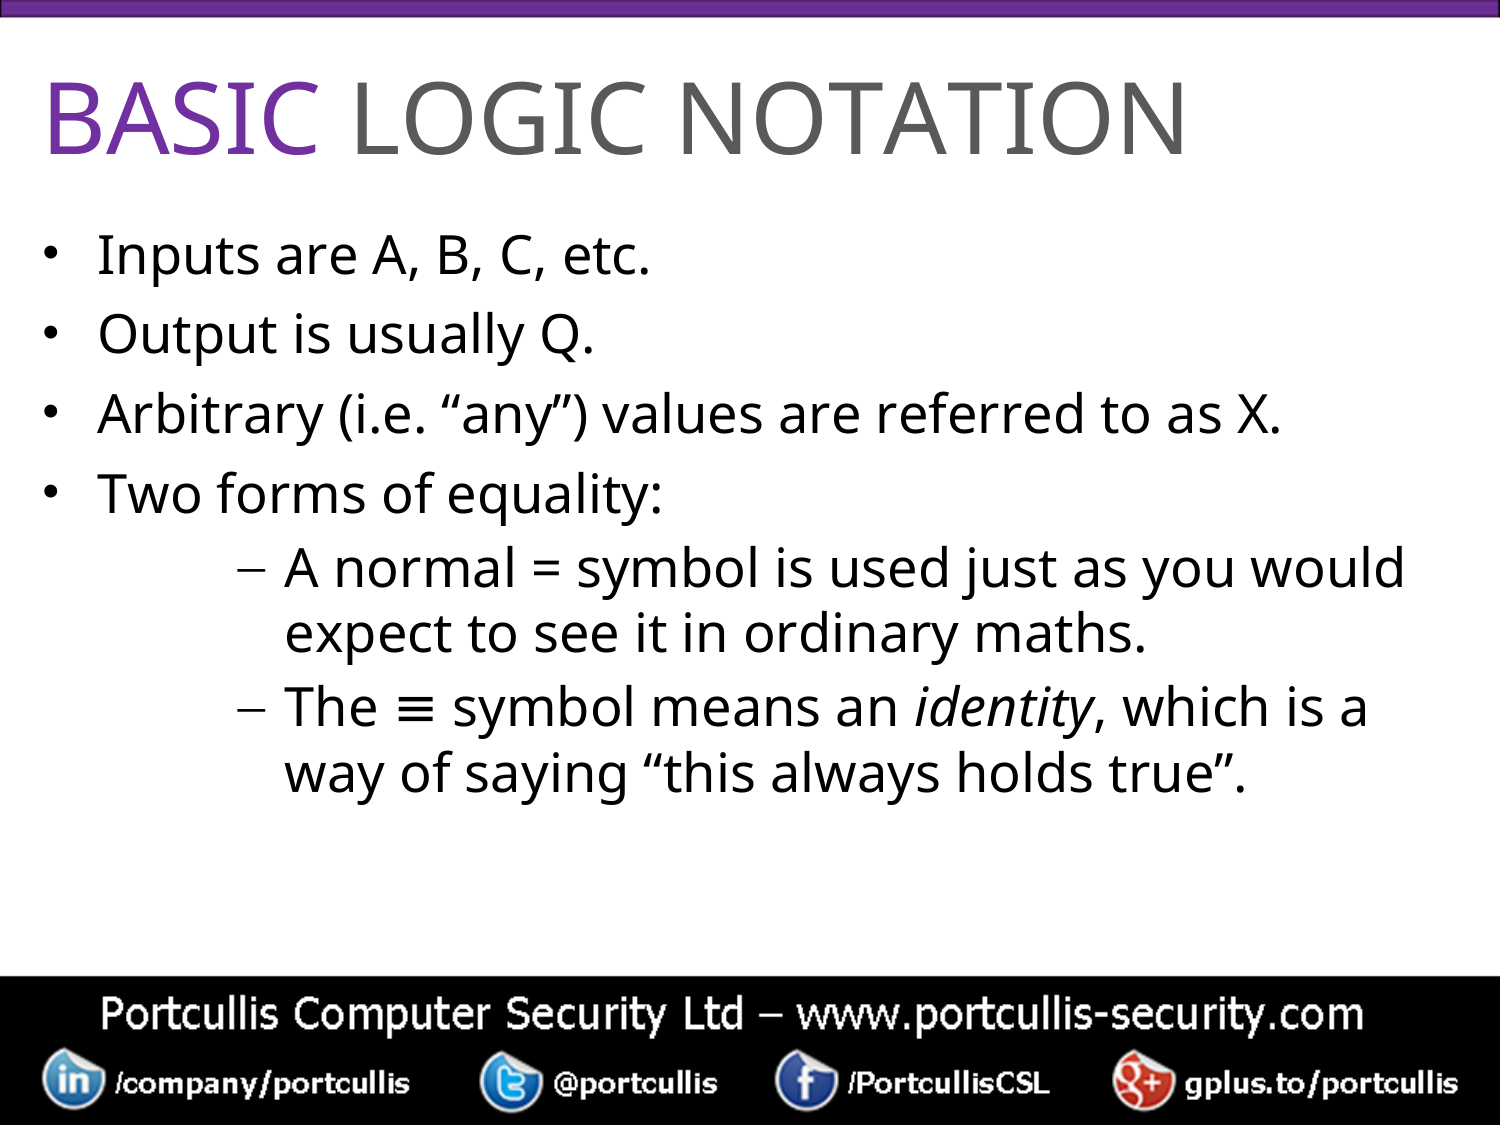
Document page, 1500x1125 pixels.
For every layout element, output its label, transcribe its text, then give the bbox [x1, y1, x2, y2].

picture [0, 0, 1500, 1125]
title BASIC LOGIC NOTATION [41, 42, 1434, 202]
list Inputs are A, B, C, etc. Output is usually Q. Arbitrary (i.e. “any”) values are referred to as X. Two forms of equality: A normal = symbol is used just as you would expect to see it in ordinary maths. The ≡ symbol means an identity, which is a way of saying “this always holds true”. [41, 219, 1428, 965]
